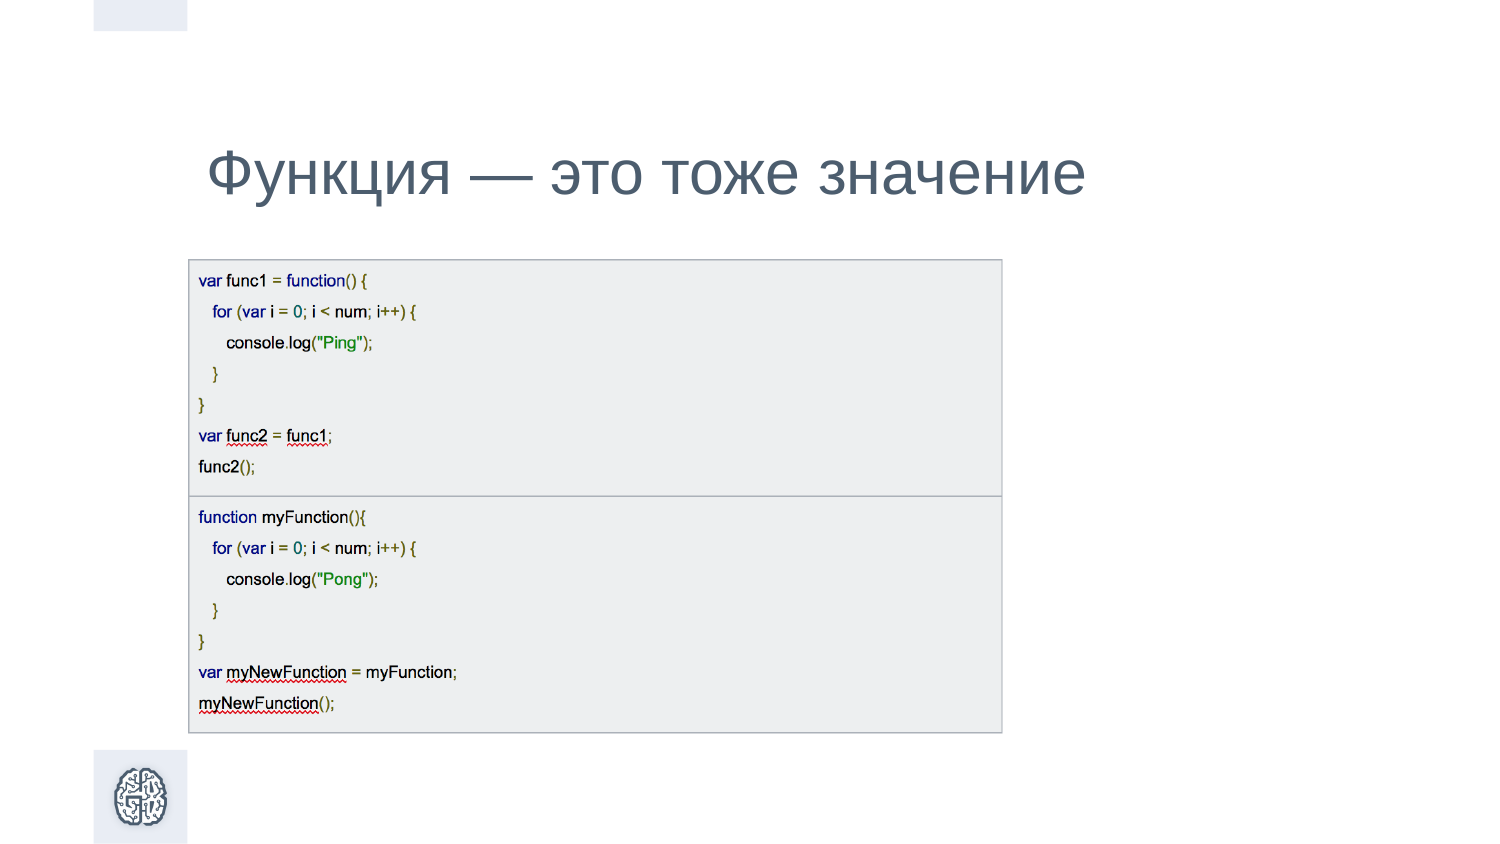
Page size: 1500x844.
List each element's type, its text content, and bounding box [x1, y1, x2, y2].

title Функция — это тоже значение [186, 94, 1311, 244]
picture [186, 257, 1003, 735]
picture [106, 760, 175, 834]
